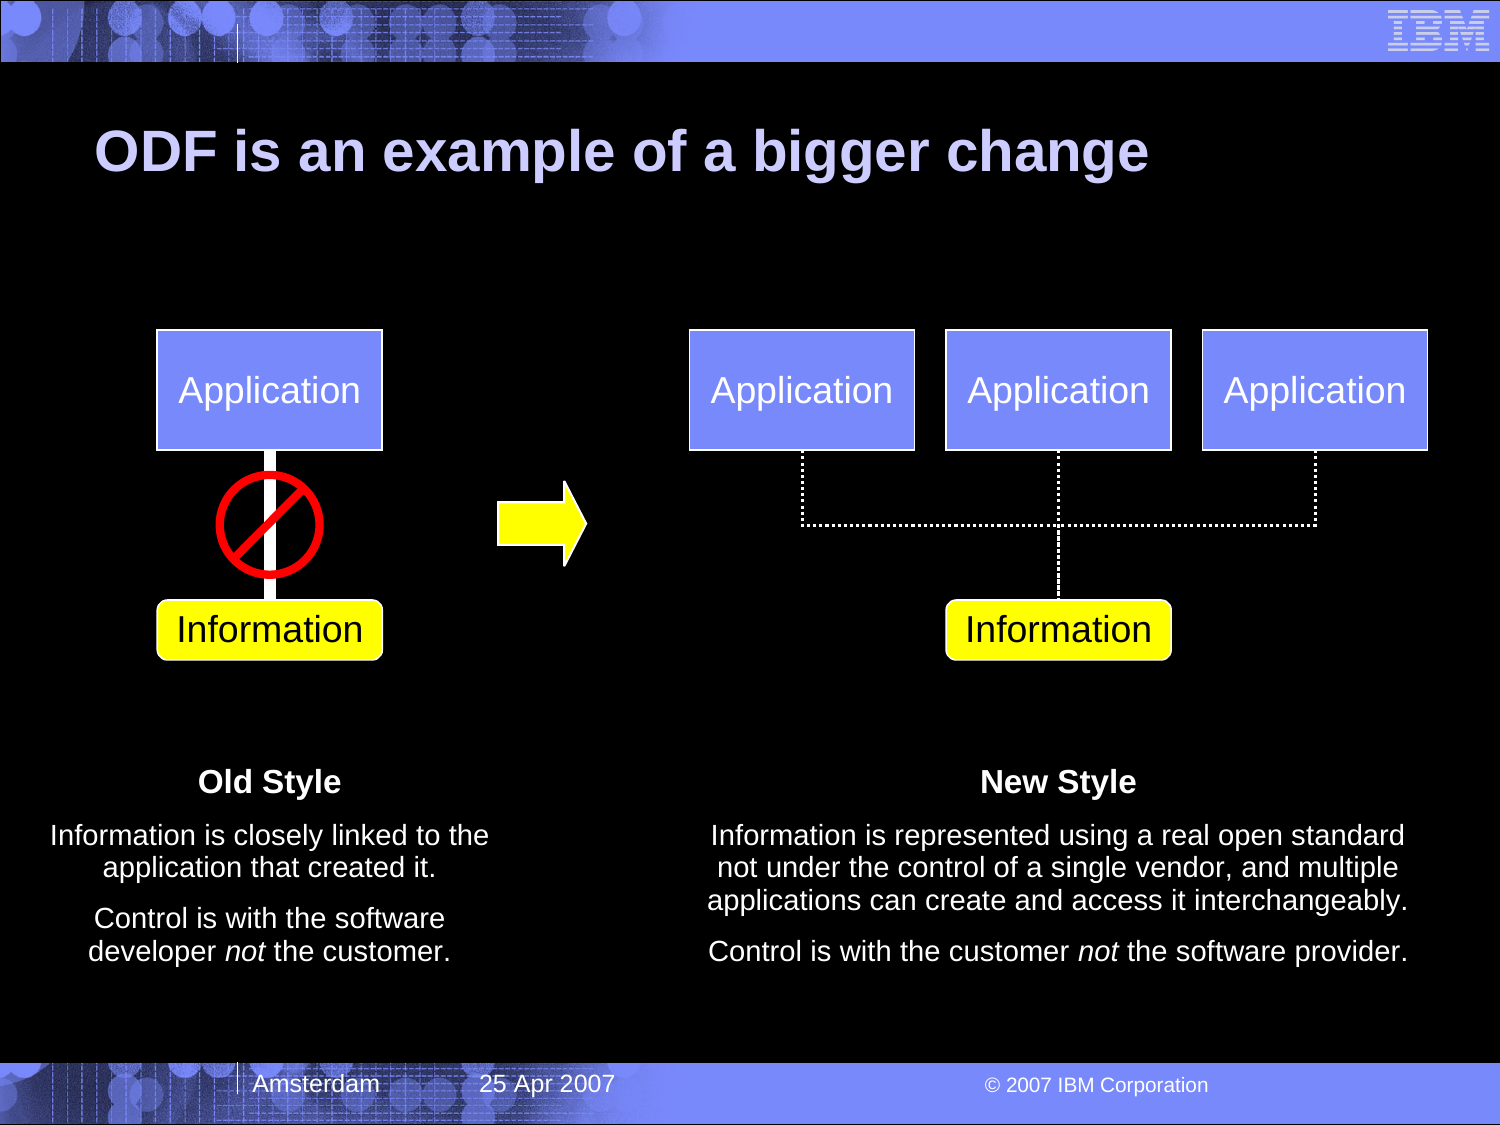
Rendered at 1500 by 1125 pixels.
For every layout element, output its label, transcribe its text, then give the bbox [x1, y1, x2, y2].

text_box [498, 481, 587, 567]
title ODF is an example of a bigger change [79, 116, 1433, 199]
picture [1, 1, 1500, 62]
text_box Information [157, 600, 383, 660]
text_box Information [946, 600, 1172, 660]
picture [0, 1063, 1500, 1124]
text_box Application [689, 330, 915, 451]
text_box Old Style Information is closely linked to the application that created it. Control is with the software developer not the customer. [25, 755, 515, 976]
text_box Application [157, 330, 383, 451]
text_box New Style Information is represented using a real open standard not under the control of a single vendor, and multiple applications can create and access it interchangeably. Control is with the customer not the software provider. [689, 755, 1428, 976]
text_box Application [1202, 330, 1428, 451]
text_box Application [946, 330, 1172, 451]
